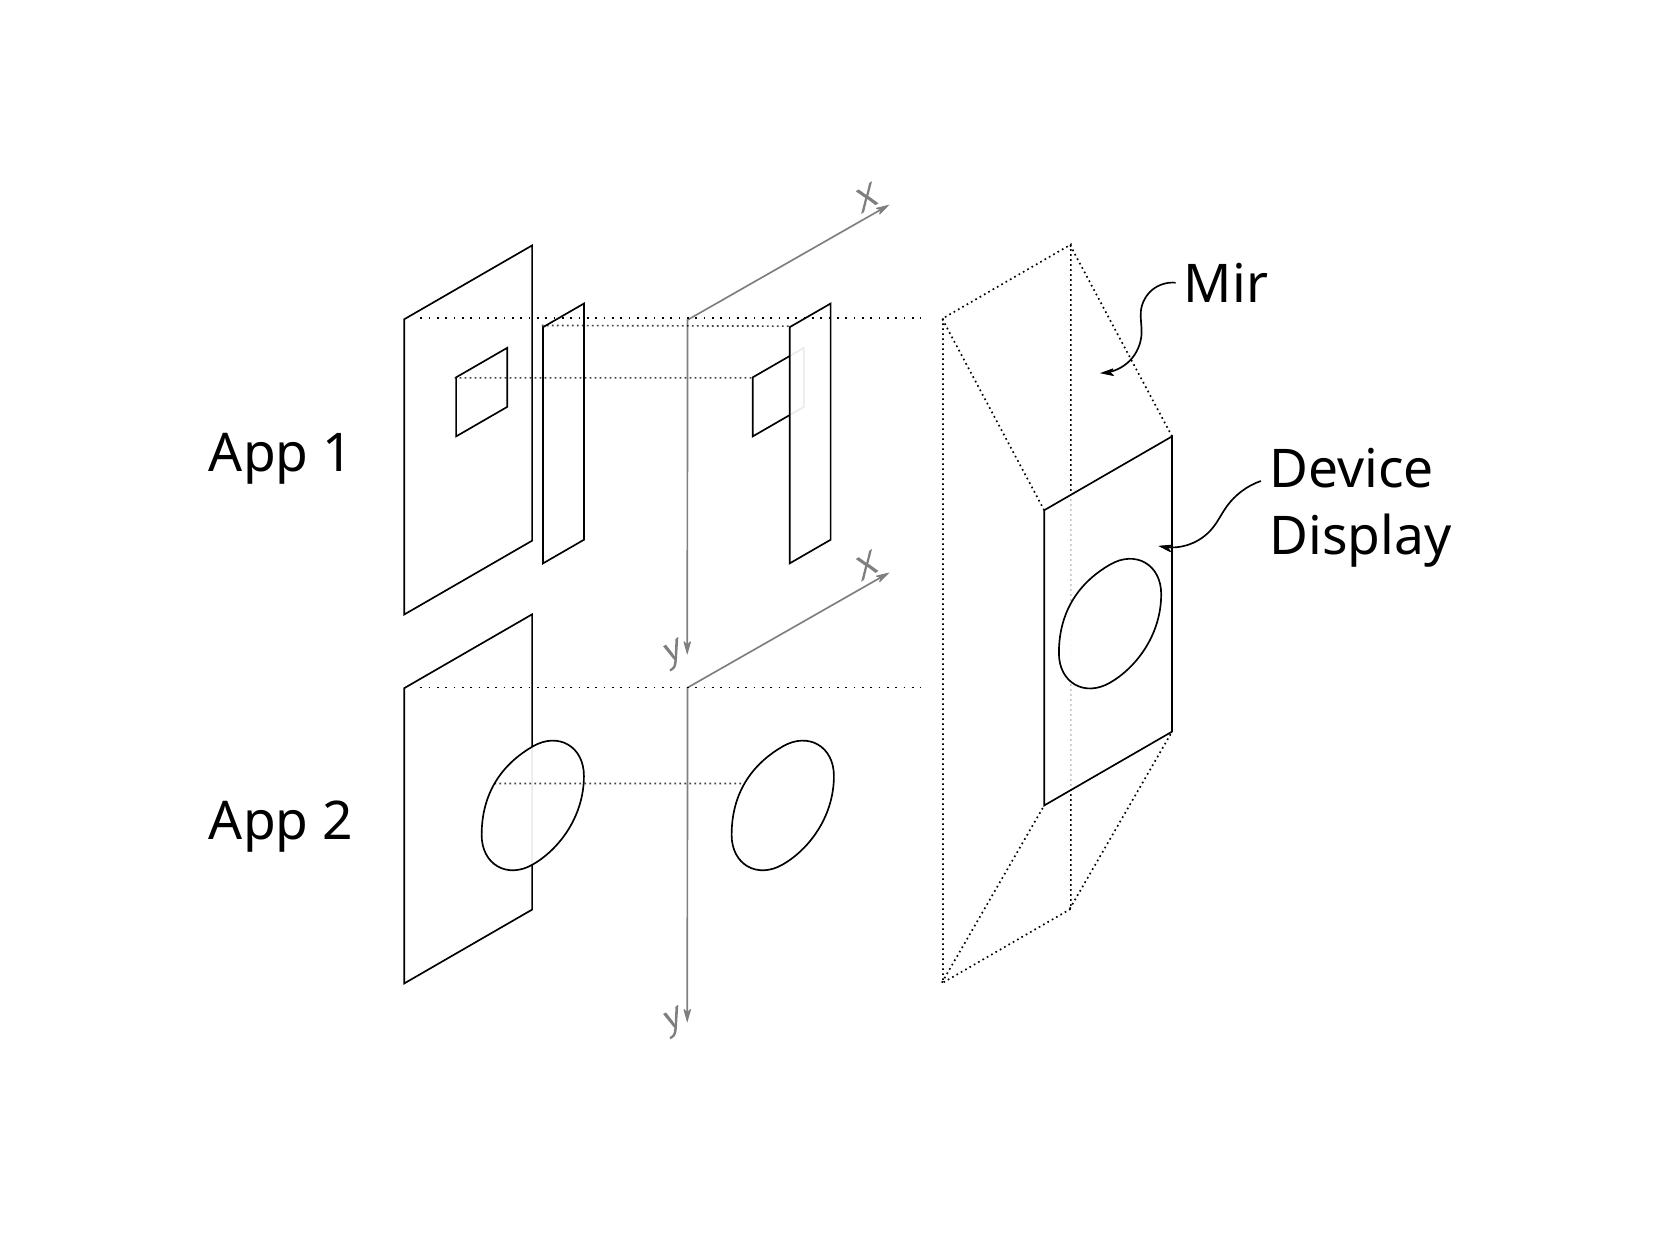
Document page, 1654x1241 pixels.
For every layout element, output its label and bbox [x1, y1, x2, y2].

picture [175, 146, 1478, 1072]
